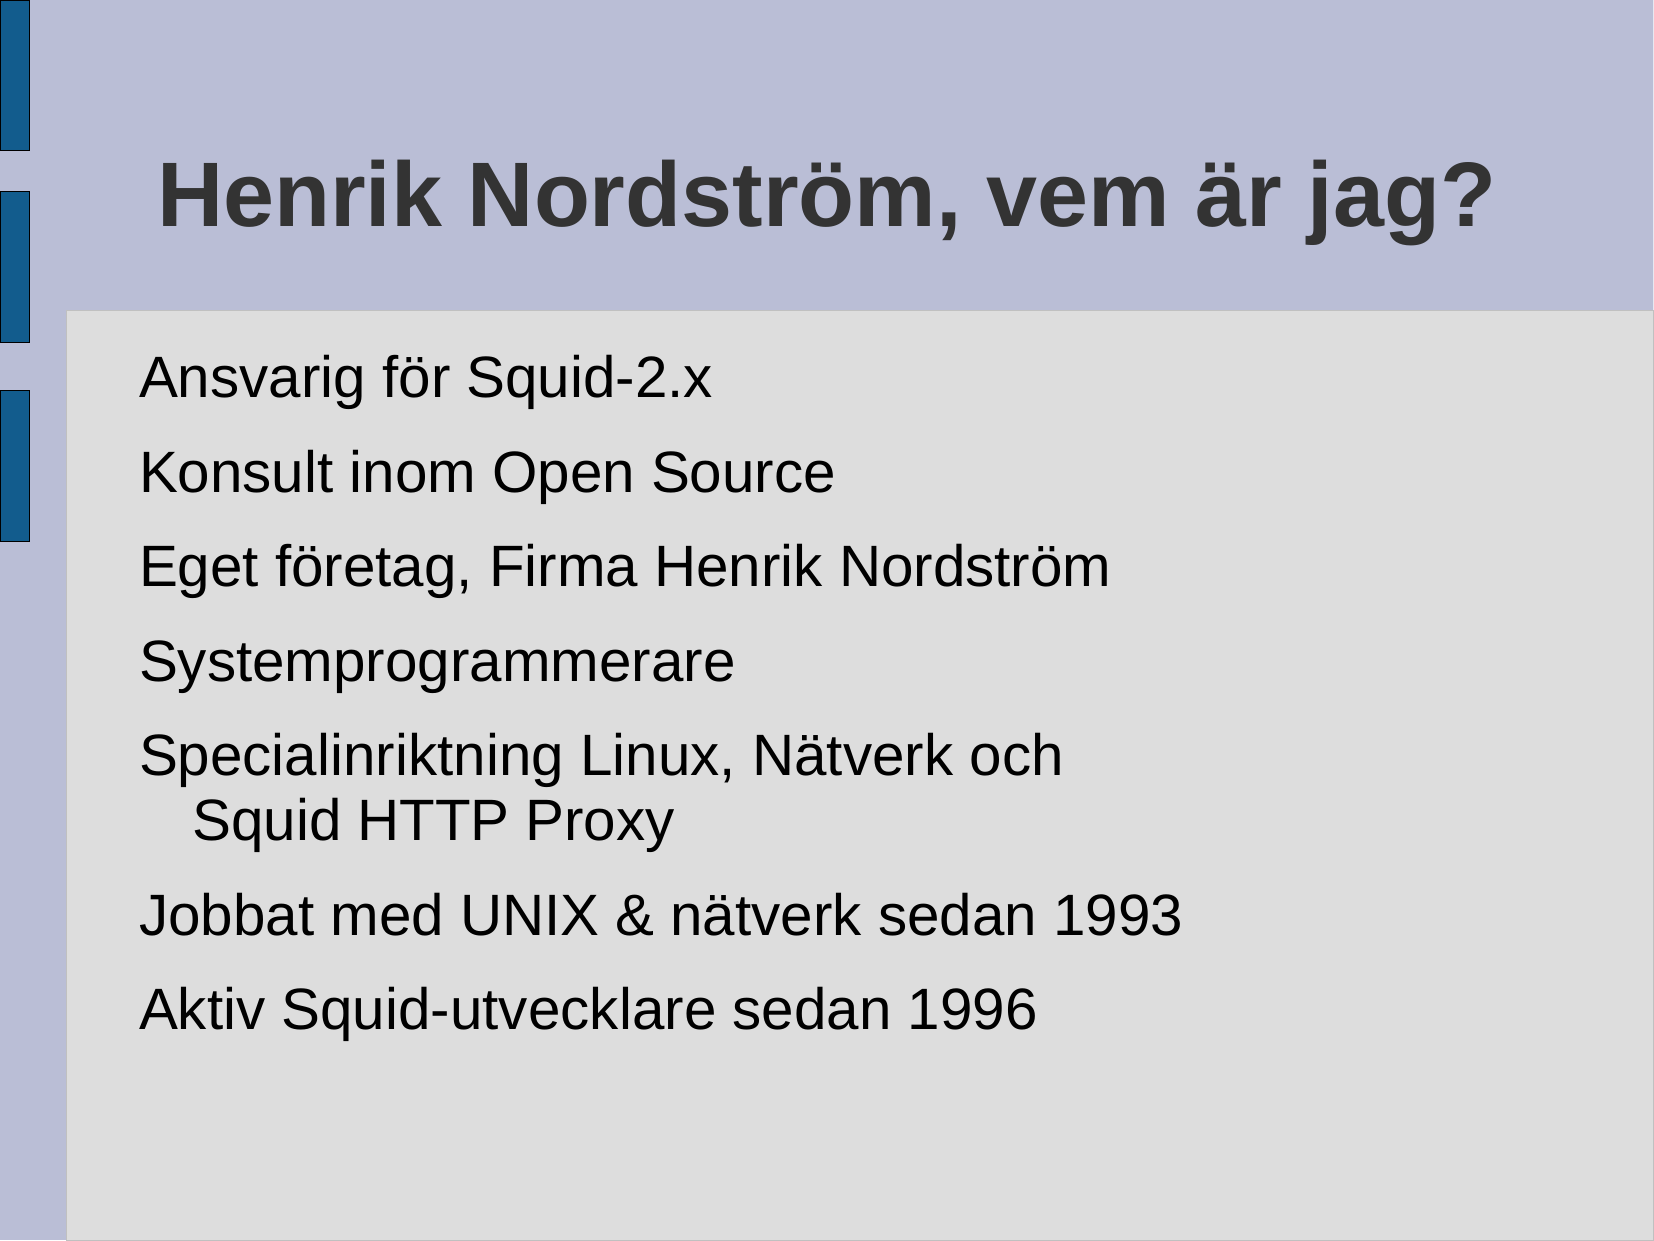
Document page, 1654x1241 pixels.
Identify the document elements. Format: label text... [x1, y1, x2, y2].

title Henrik Nordström, vem är jag? [121, 91, 1534, 299]
list Ansvarig för Squid-2.x Konsult inom Open Source Eget företag, Firma Henrik Nordström Systemprogrammerare Specialinriktning Linux, Nätverk och Squid HTTP Proxy Jobbat med UNIX & nätverk sedan 1993 Aktiv Squid-utvecklare sedan 1996 [121, 344, 1534, 1215]
